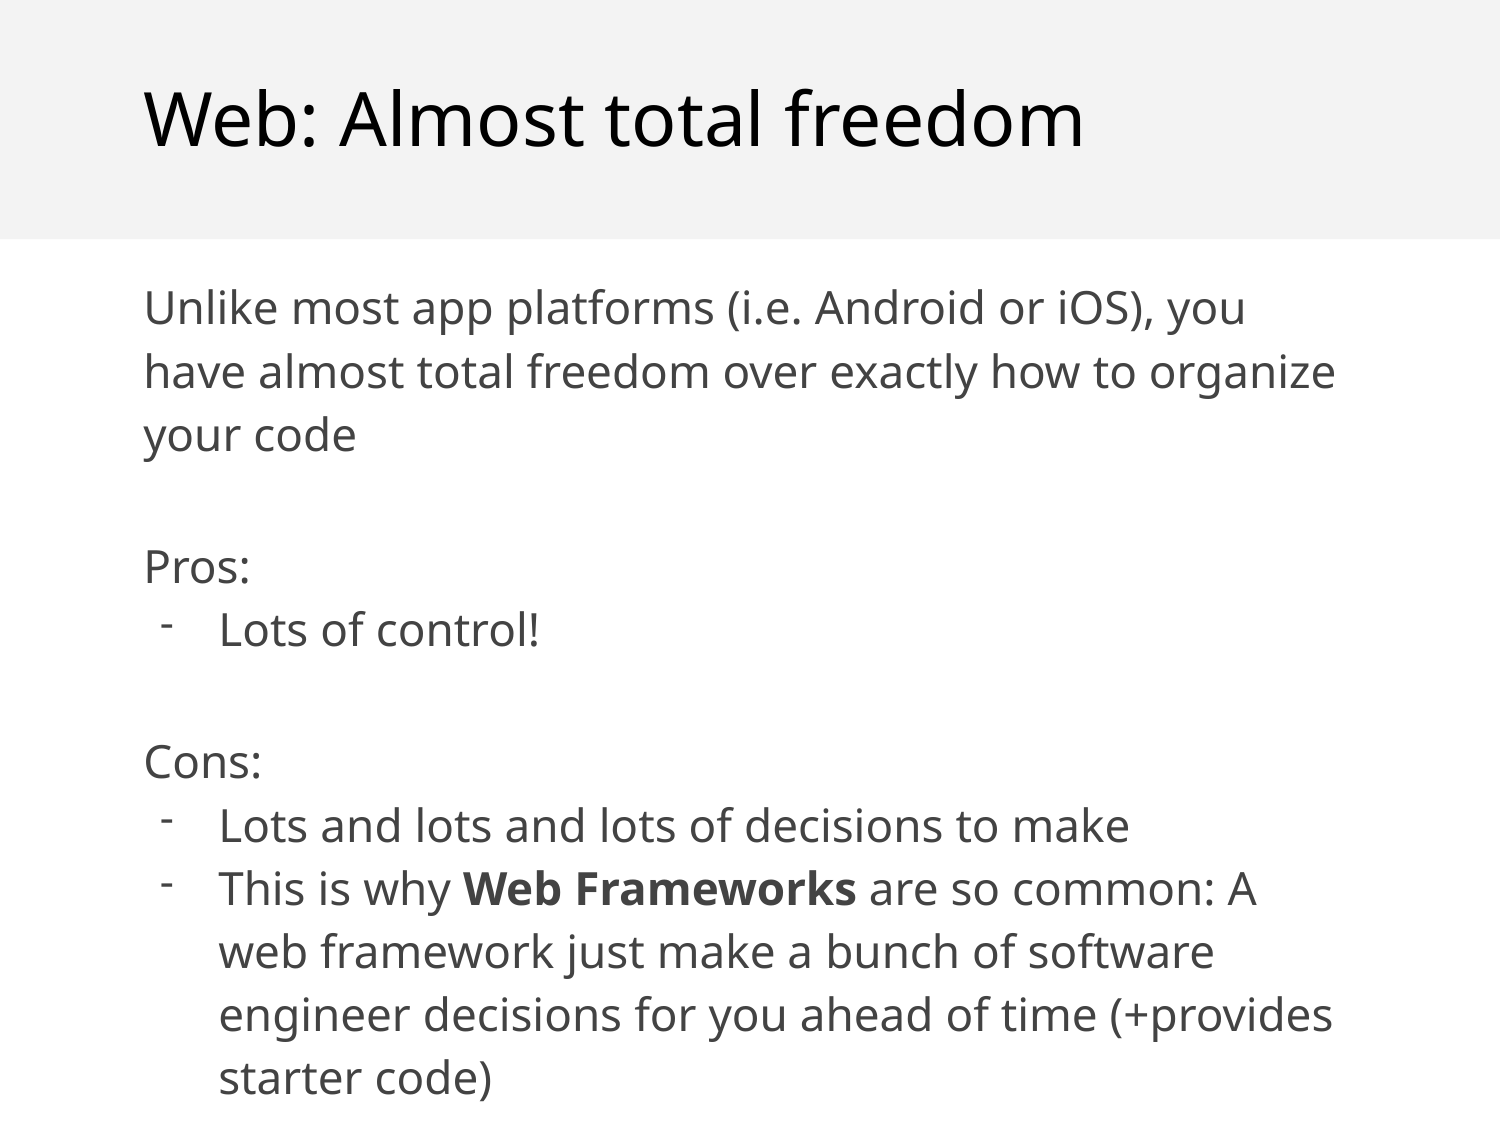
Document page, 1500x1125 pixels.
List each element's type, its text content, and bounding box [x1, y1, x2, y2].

list Unlike most app platforms (i.e. Android or iOS), you have almost total freedom over exactly how to organize your code Pros: Lots of control! Cons: Lots and lots and lots of decisions to make This is why Web Frameworks are so common: A web framework just make a bunch of software engineer decisions for you ahead of time (+provides starter code) [128, 255, 1372, 1004]
title Web: Almost total freedom [128, 56, 1372, 183]
